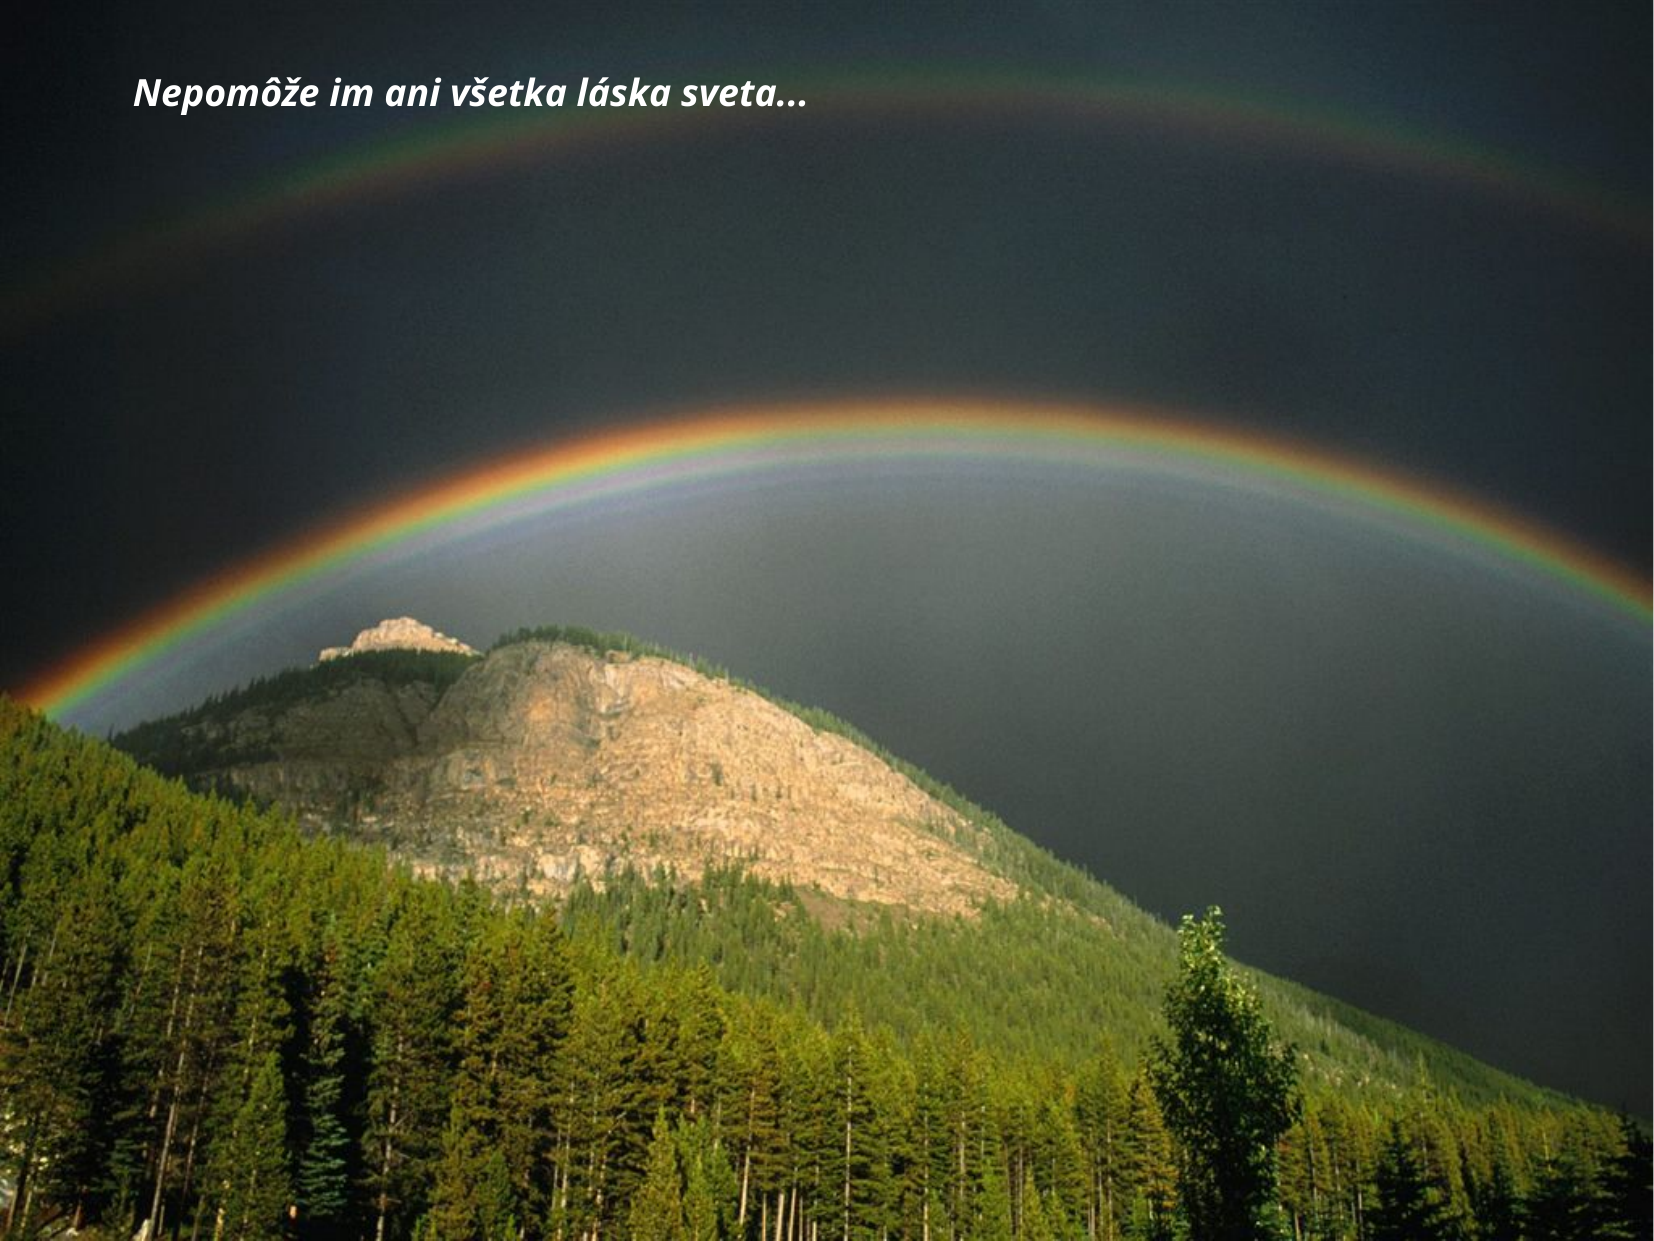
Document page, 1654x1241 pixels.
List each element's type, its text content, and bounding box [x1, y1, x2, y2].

picture [0, 0, 1654, 1241]
text_box Nepomôže im ani všetka láska sveta... [118, 59, 1418, 127]
